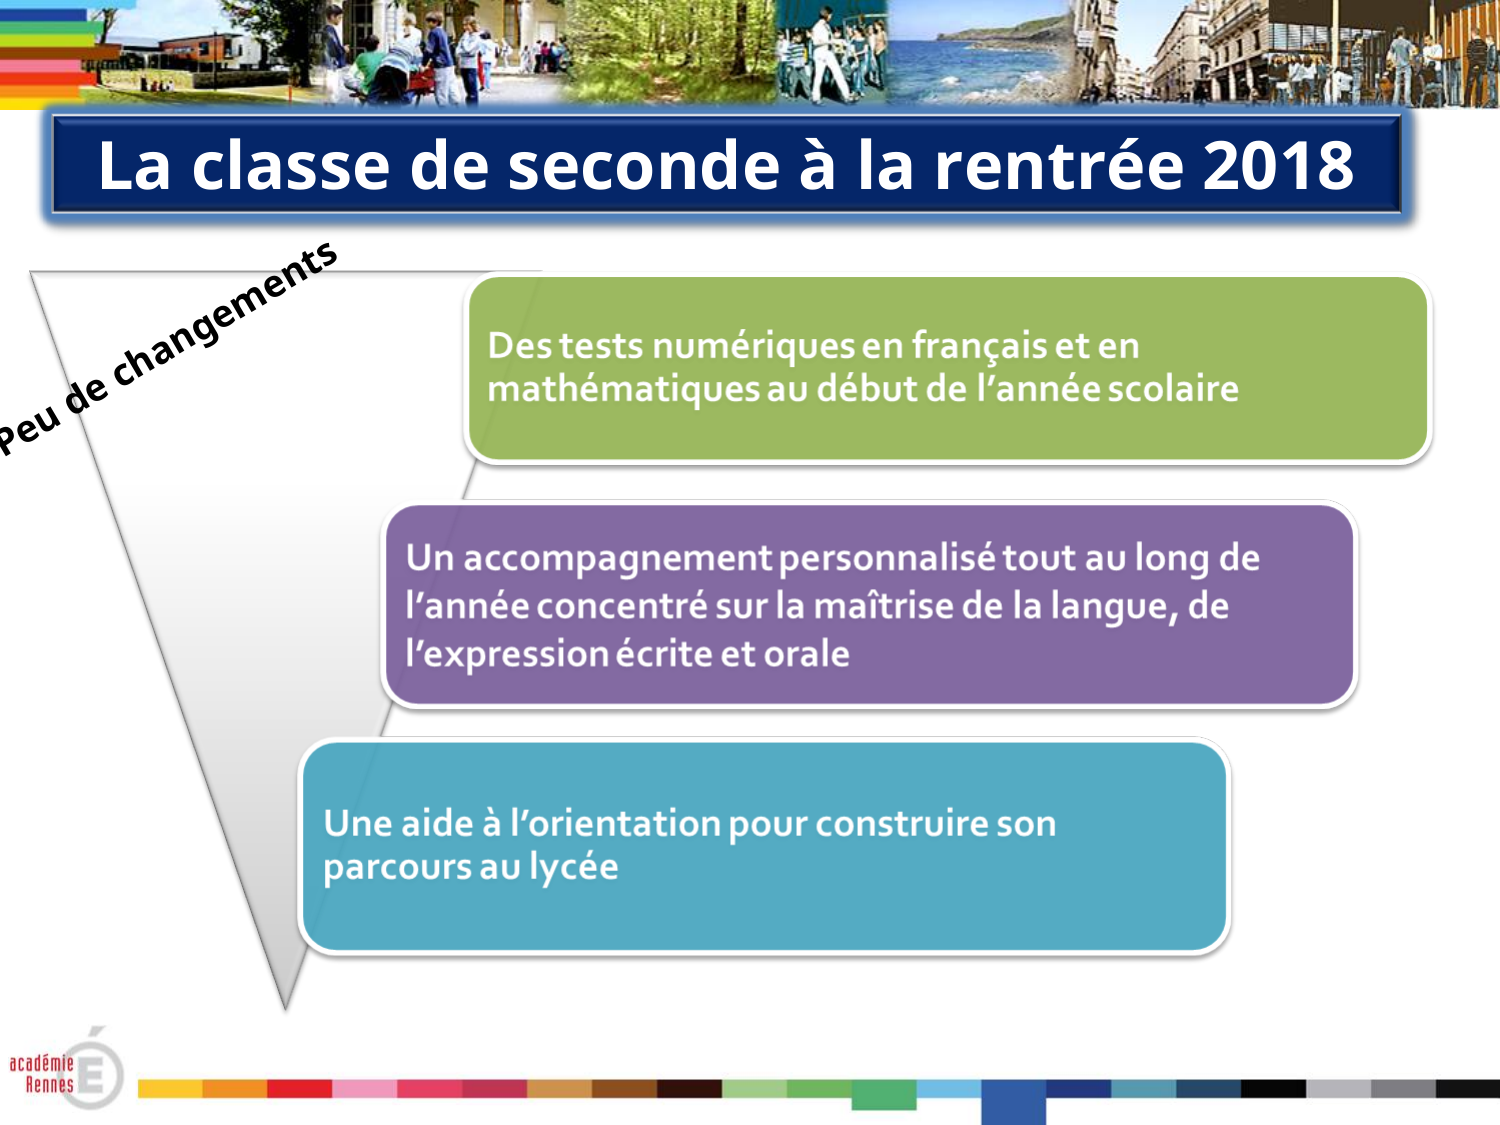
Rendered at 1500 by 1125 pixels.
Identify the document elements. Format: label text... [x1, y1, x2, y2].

text_box Peu de changements [0, 207, 371, 479]
picture [0, 0, 1500, 1125]
text_box La classe de seconde à la rentrée 2018 [53, 115, 1400, 211]
